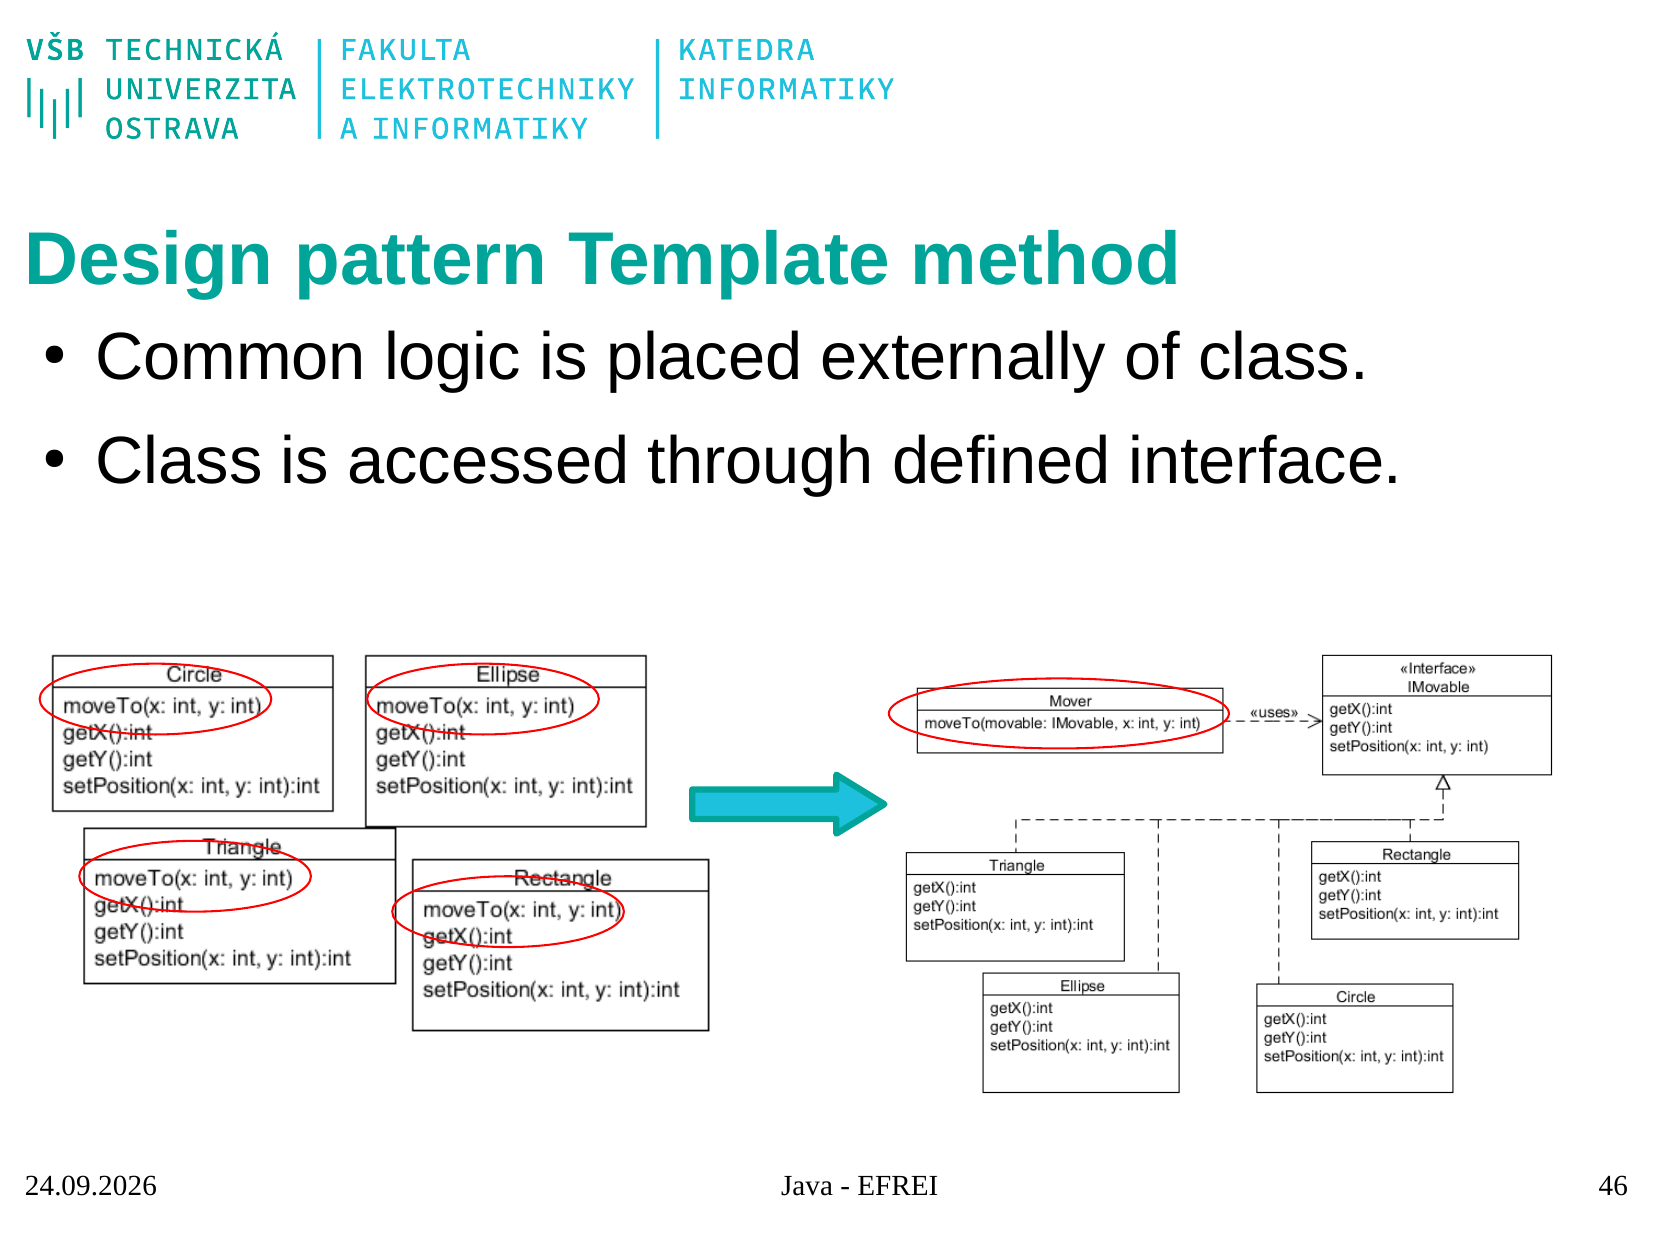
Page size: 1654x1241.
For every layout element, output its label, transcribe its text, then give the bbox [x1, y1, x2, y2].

picture [26, 31, 894, 139]
list Common logic is placed externally of class. Class is accessed through defined interface. [24, 318, 1629, 1146]
picture [884, 633, 1574, 1115]
title Design pattern Template method [24, 169, 1629, 300]
picture [21, 624, 741, 1063]
text_box [692, 774, 885, 834]
